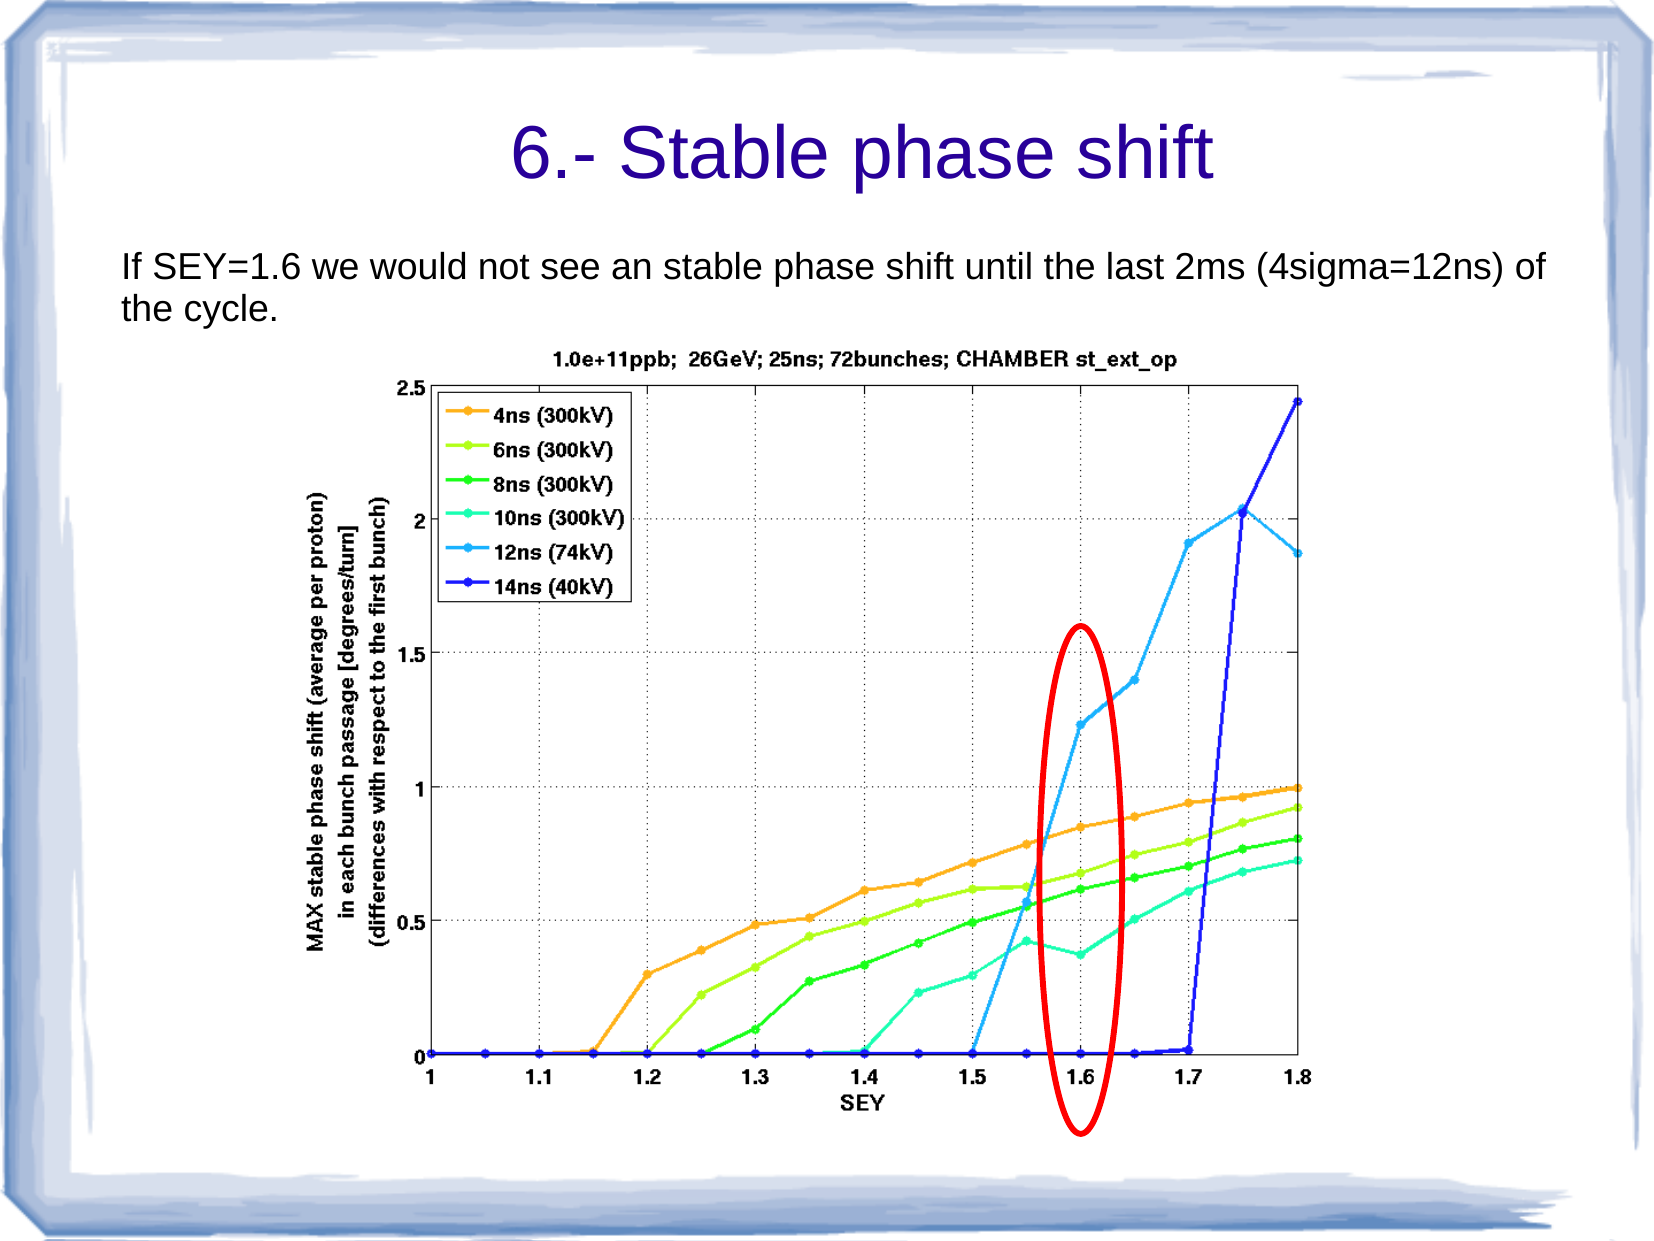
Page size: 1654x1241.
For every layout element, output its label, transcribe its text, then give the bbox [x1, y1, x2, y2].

picture [0, 0, 1654, 1241]
text_box If SEY=1.6 we would not see an stable phase shift until the last 2ms (4sigma=12ns) of the cycle. [106, 238, 1607, 338]
title 6.- Stable phase shift [82, 49, 1571, 257]
